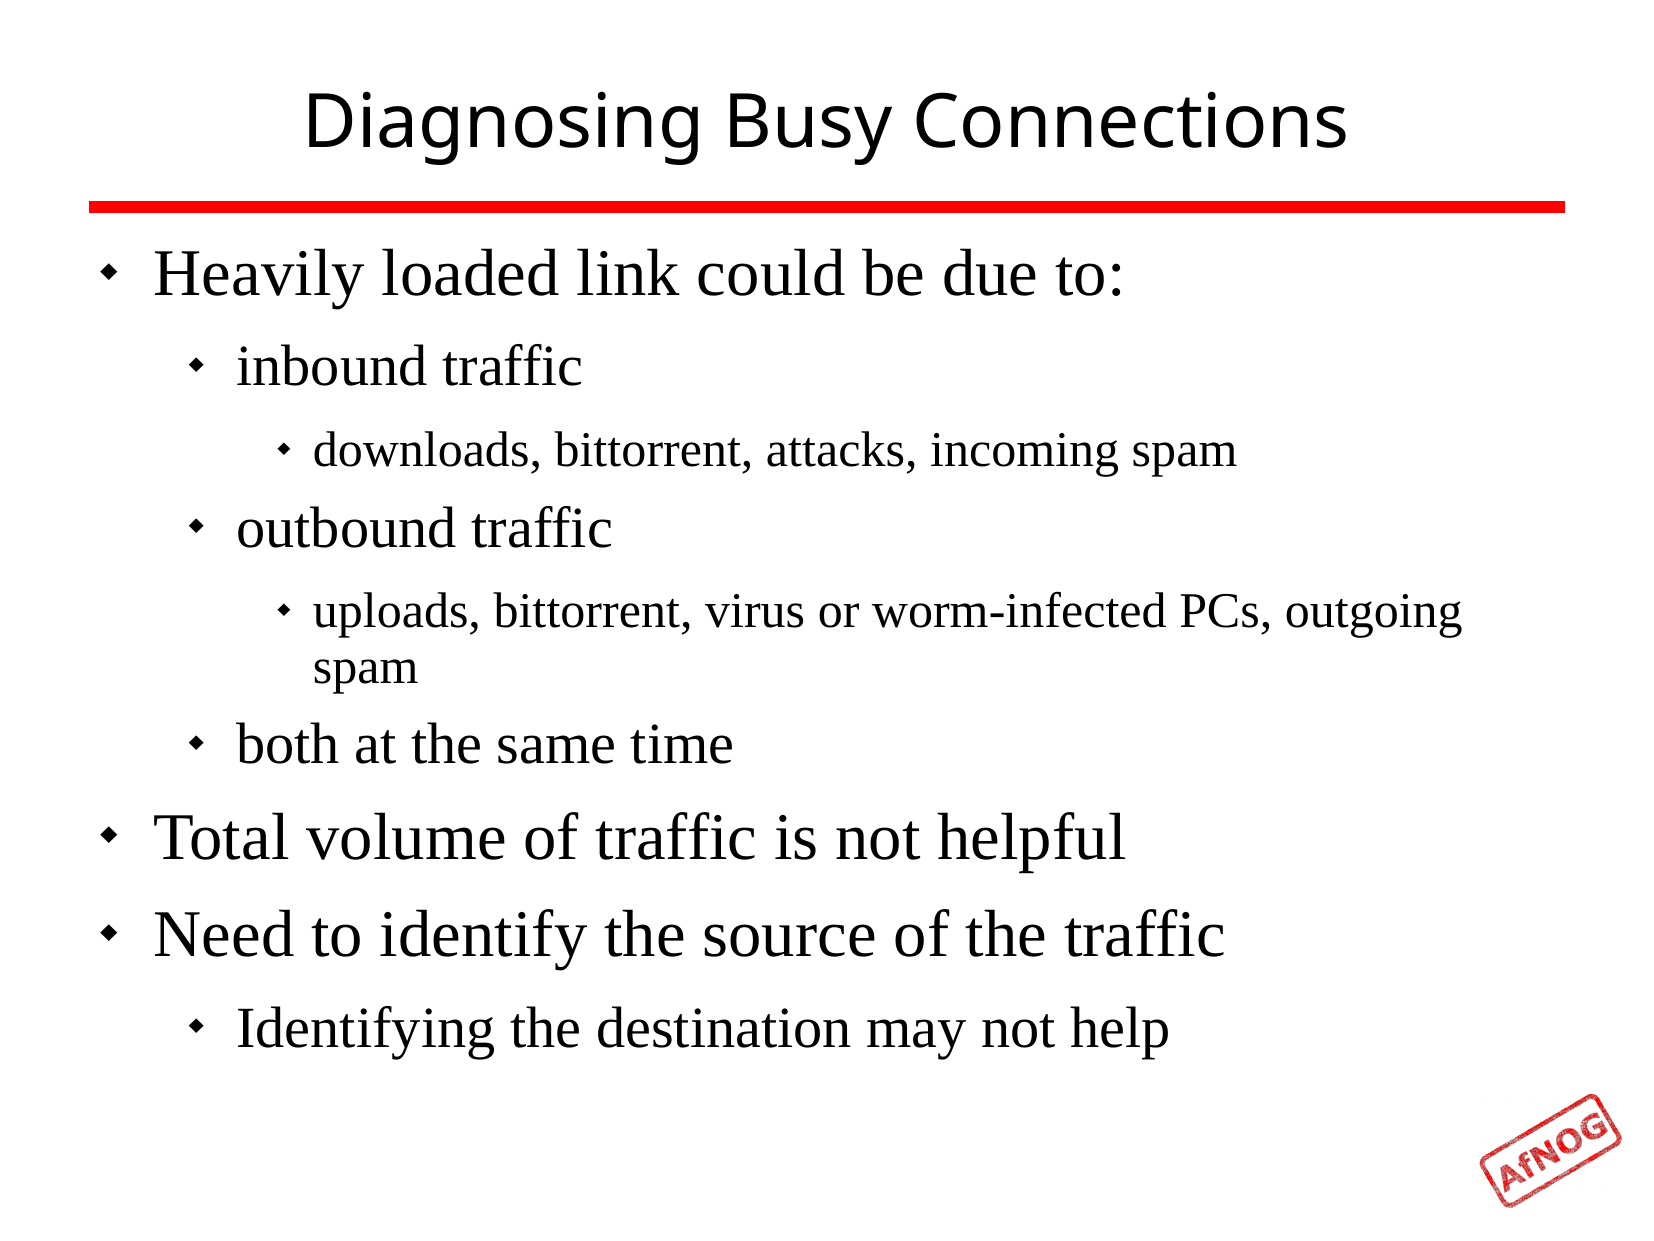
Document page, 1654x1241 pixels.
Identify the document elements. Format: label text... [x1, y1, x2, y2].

picture [1476, 1090, 1625, 1211]
title Diagnosing Busy Connections [82, 29, 1571, 207]
list Heavily loaded link could be due to: inbound traffic downloads, bittorrent, attacks, incoming spam outbound traffic uploads, bittorrent, virus or worm-infected PCs, outgoing spam both at the same time Total volume of traffic is not helpful Need to identify the source of the traffic Identifying the destination may not help [82, 236, 1571, 1108]
